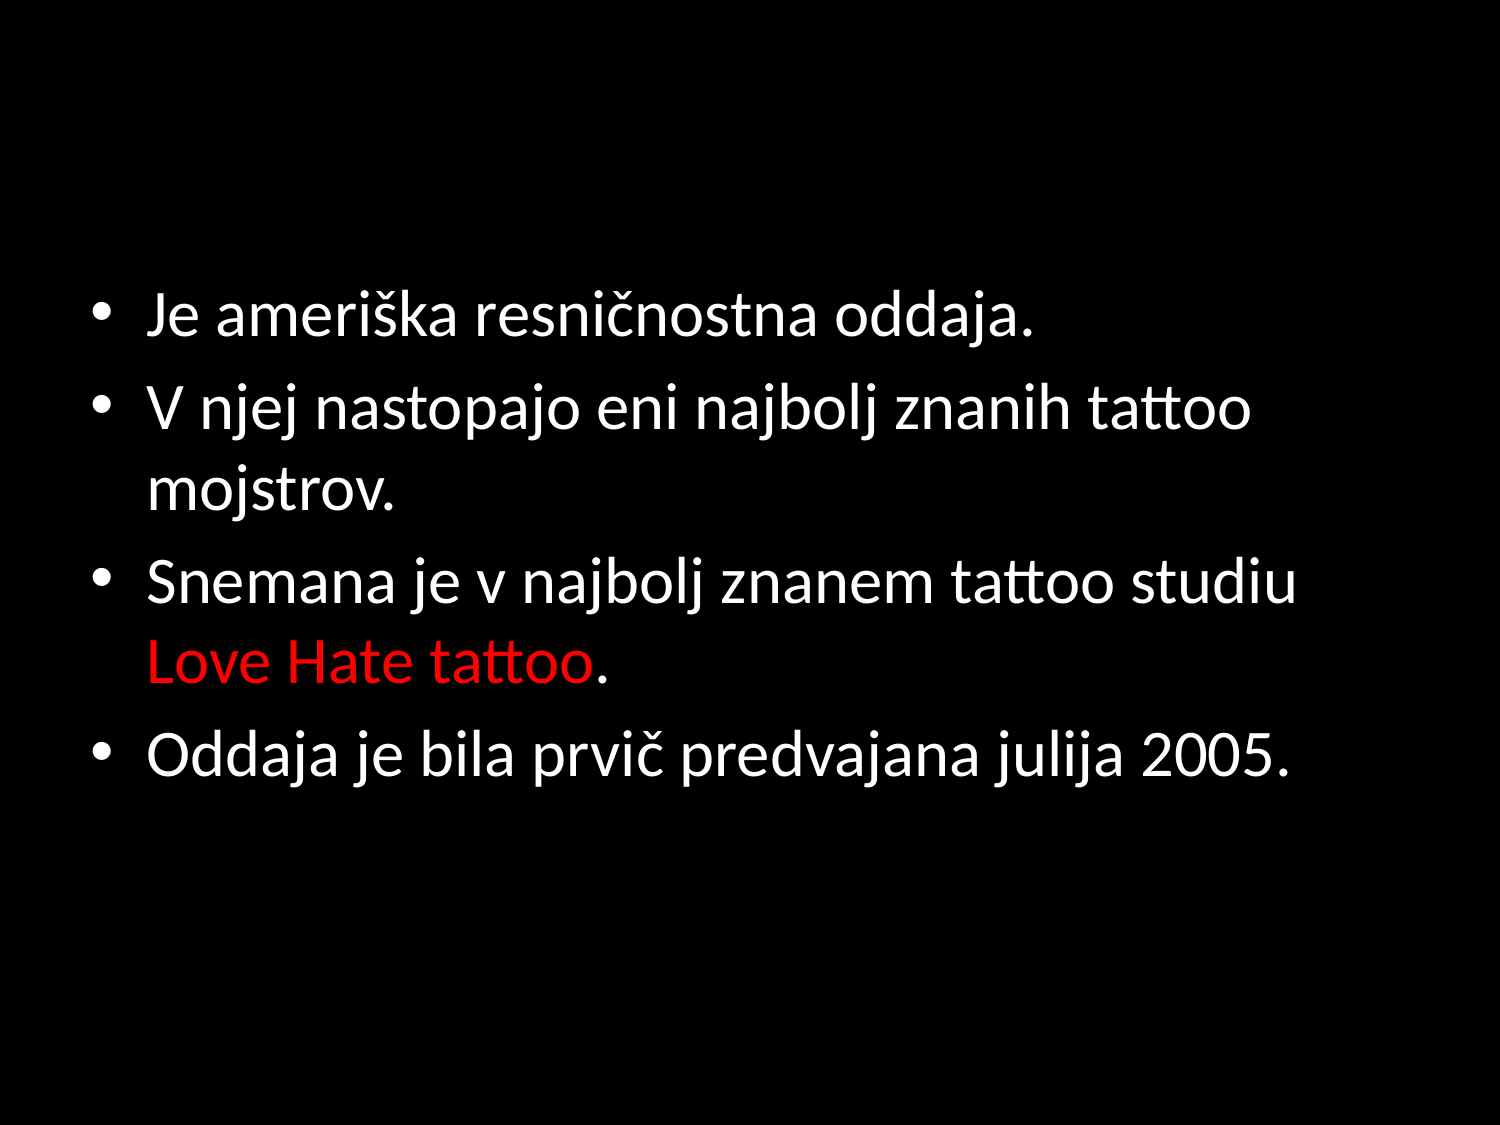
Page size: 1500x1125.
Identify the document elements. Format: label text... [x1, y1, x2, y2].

list Je ameriška resničnostna oddaja. V njej nastopajo eni najbolj znanih tattoo mojstrov. Snemana je v najbolj znanem tattoo studiu Love Hate tattoo. Oddaja je bila prvič predvajana julija 2005. [75, 262, 1425, 1005]
